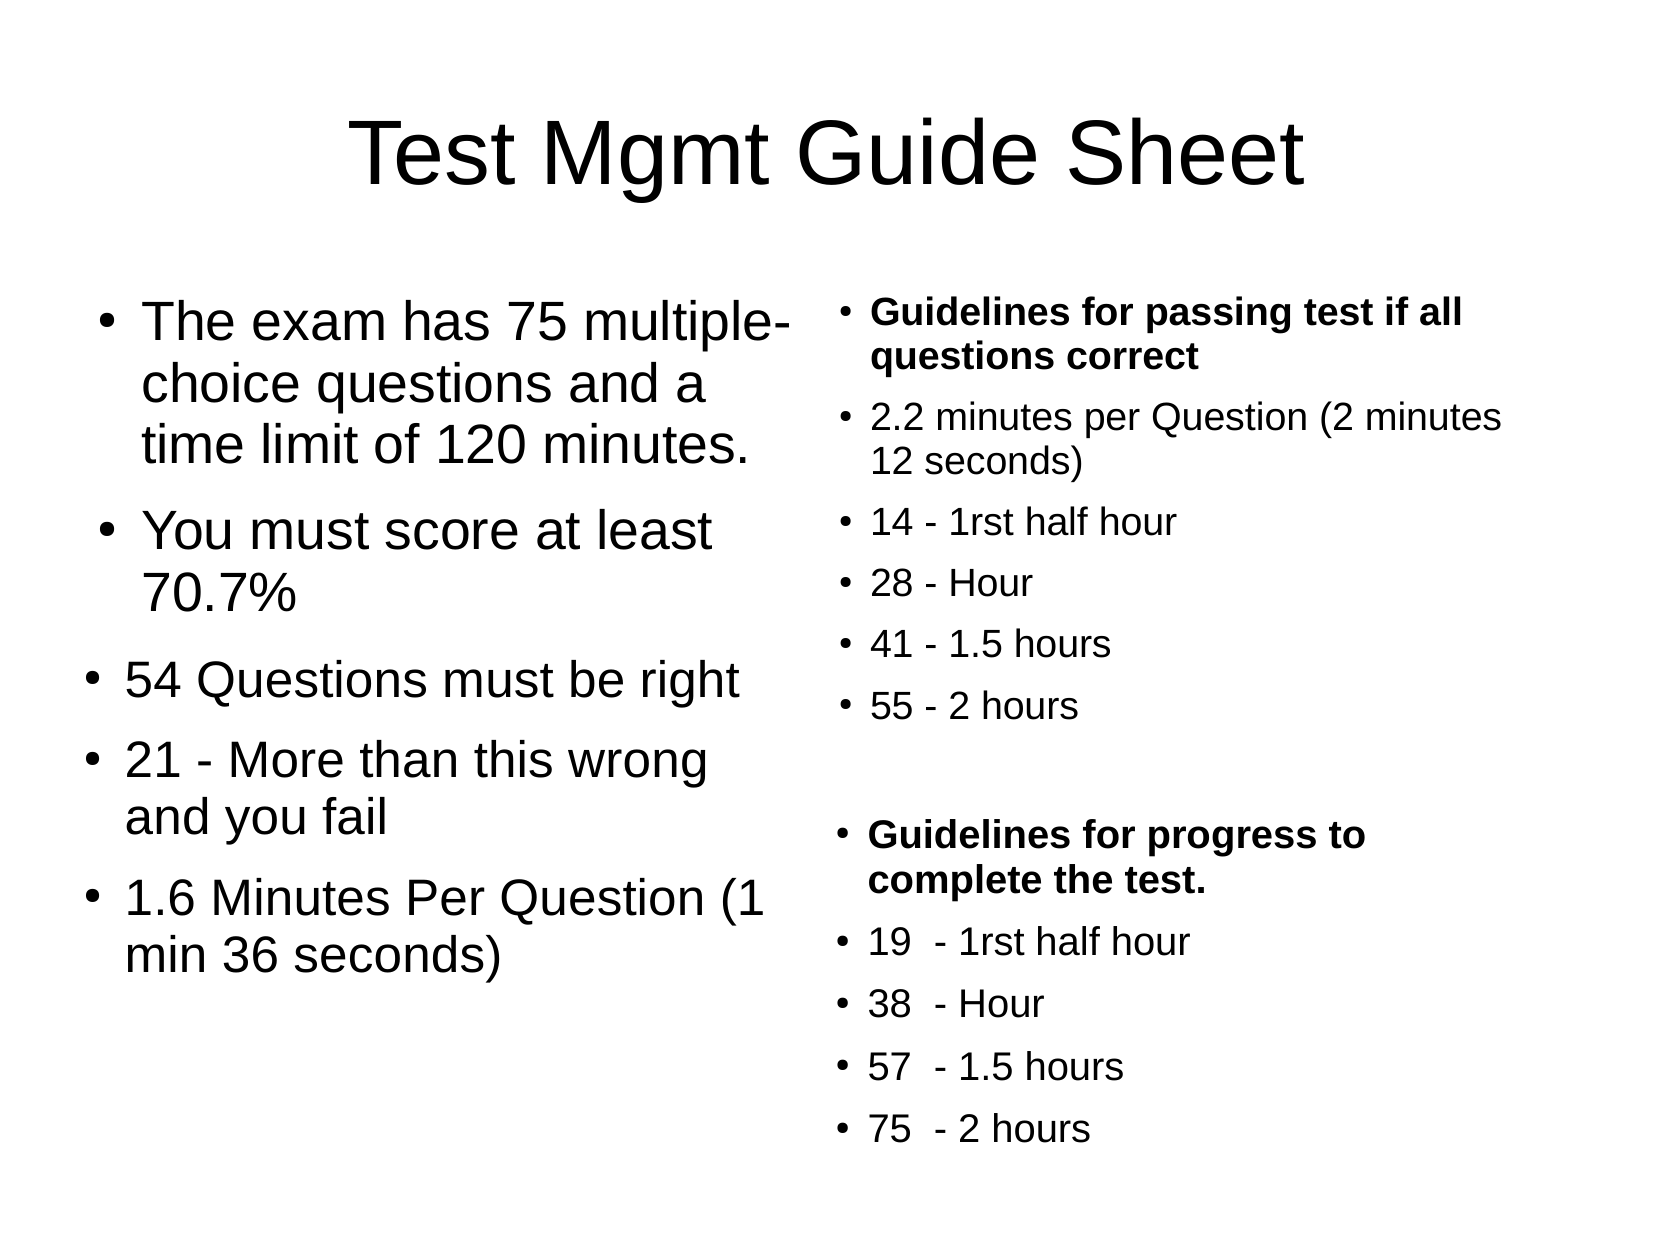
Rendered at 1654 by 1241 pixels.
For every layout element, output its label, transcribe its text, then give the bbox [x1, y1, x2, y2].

list The exam has 75 multiple-choice questions and a time limit of 120 minutes. You must score at least 70.7% [82, 290, 793, 634]
list Guidelines for passing test if all questions correct 2.2 minutes per Question (2 minutes 12 seconds) 14 - 1rst half hour 28 - Hour 41 - 1.5 hours 55 - 2 hours [828, 290, 1539, 736]
list 54 Questions must be right 21 - More than this wrong and you fail 1.6 Minutes Per Question (1 min 36 seconds) [69, 650, 781, 991]
list Guidelines for progress to complete the test. 19 - 1rst half hour 38 - Hour 57 - 1.5 hours 75 - 2 hours [825, 812, 1536, 1156]
title Test Mgmt Guide Sheet [82, 49, 1571, 257]
